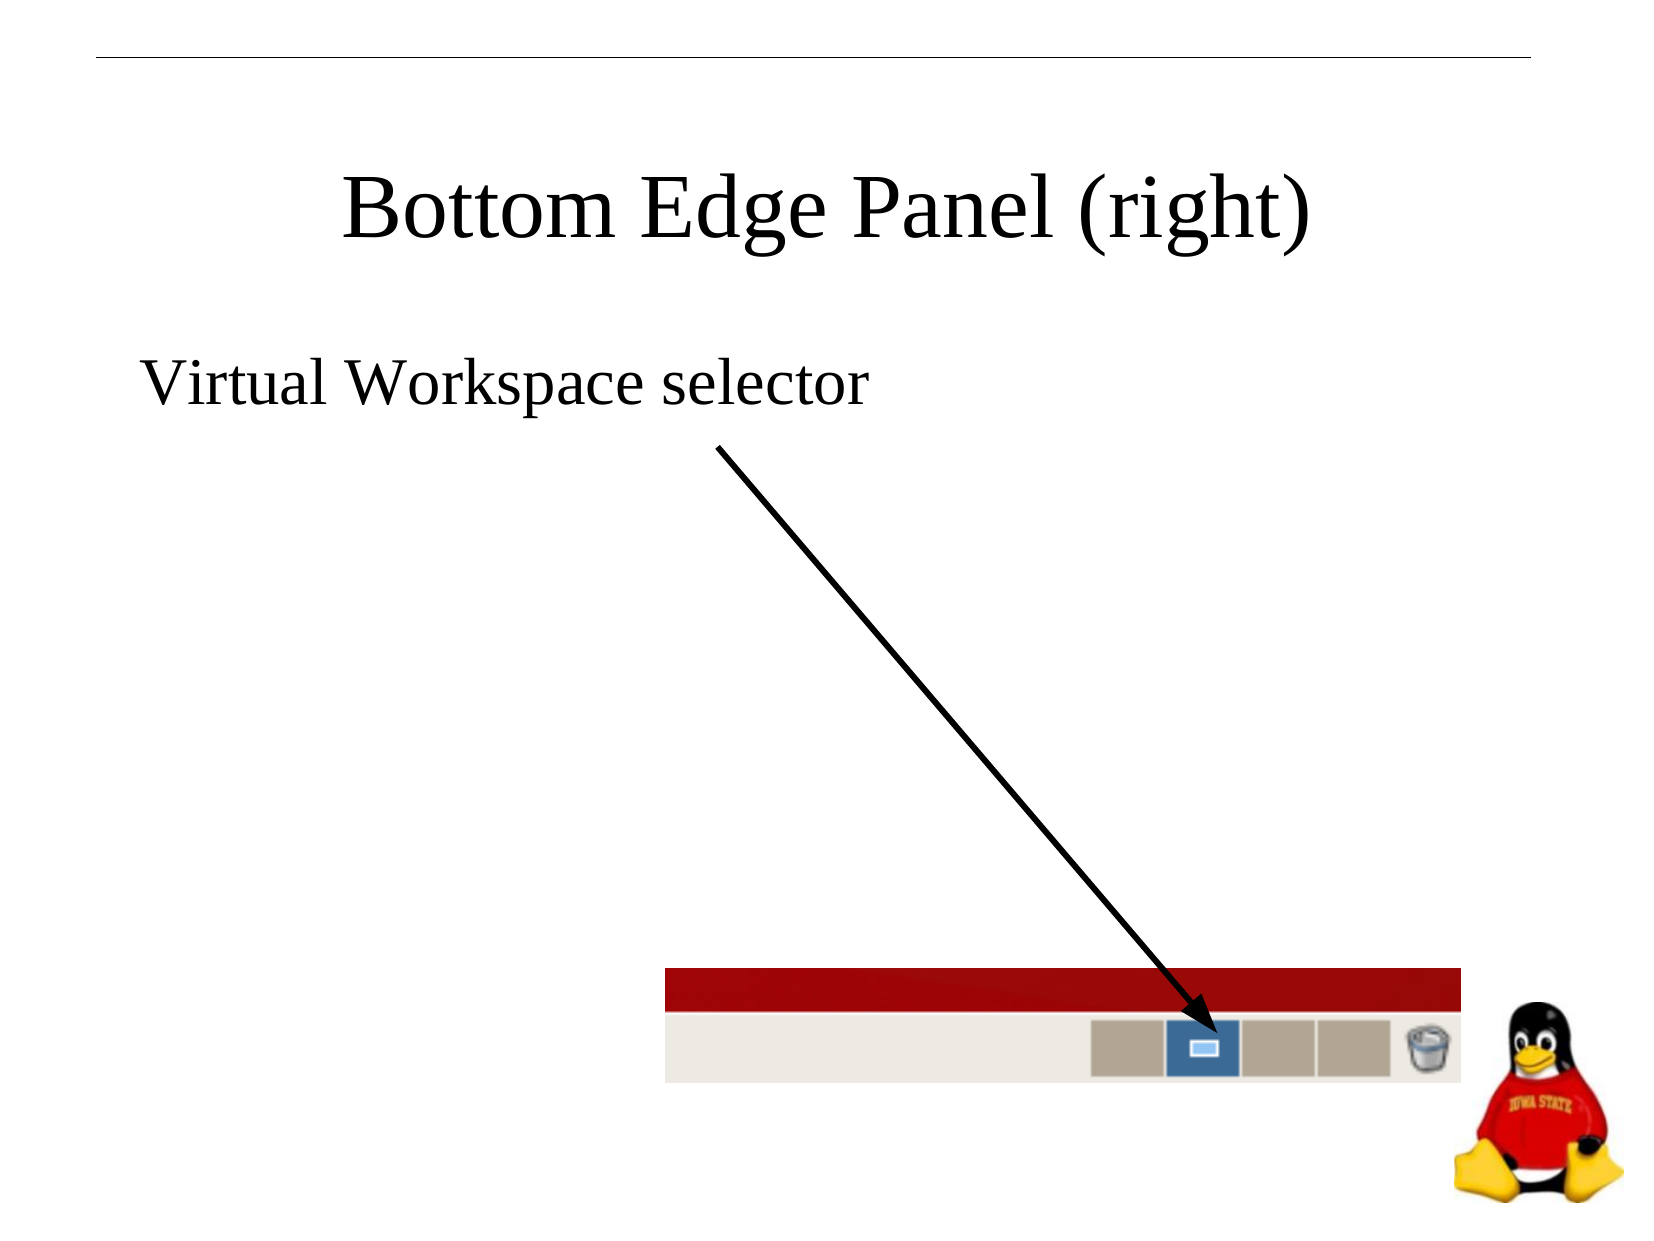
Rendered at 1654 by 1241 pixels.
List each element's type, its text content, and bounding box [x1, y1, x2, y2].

picture [665, 968, 1624, 1203]
title Bottom Edge Panel (right) [121, 102, 1534, 311]
list Virtual Workspace selector [121, 344, 1534, 472]
